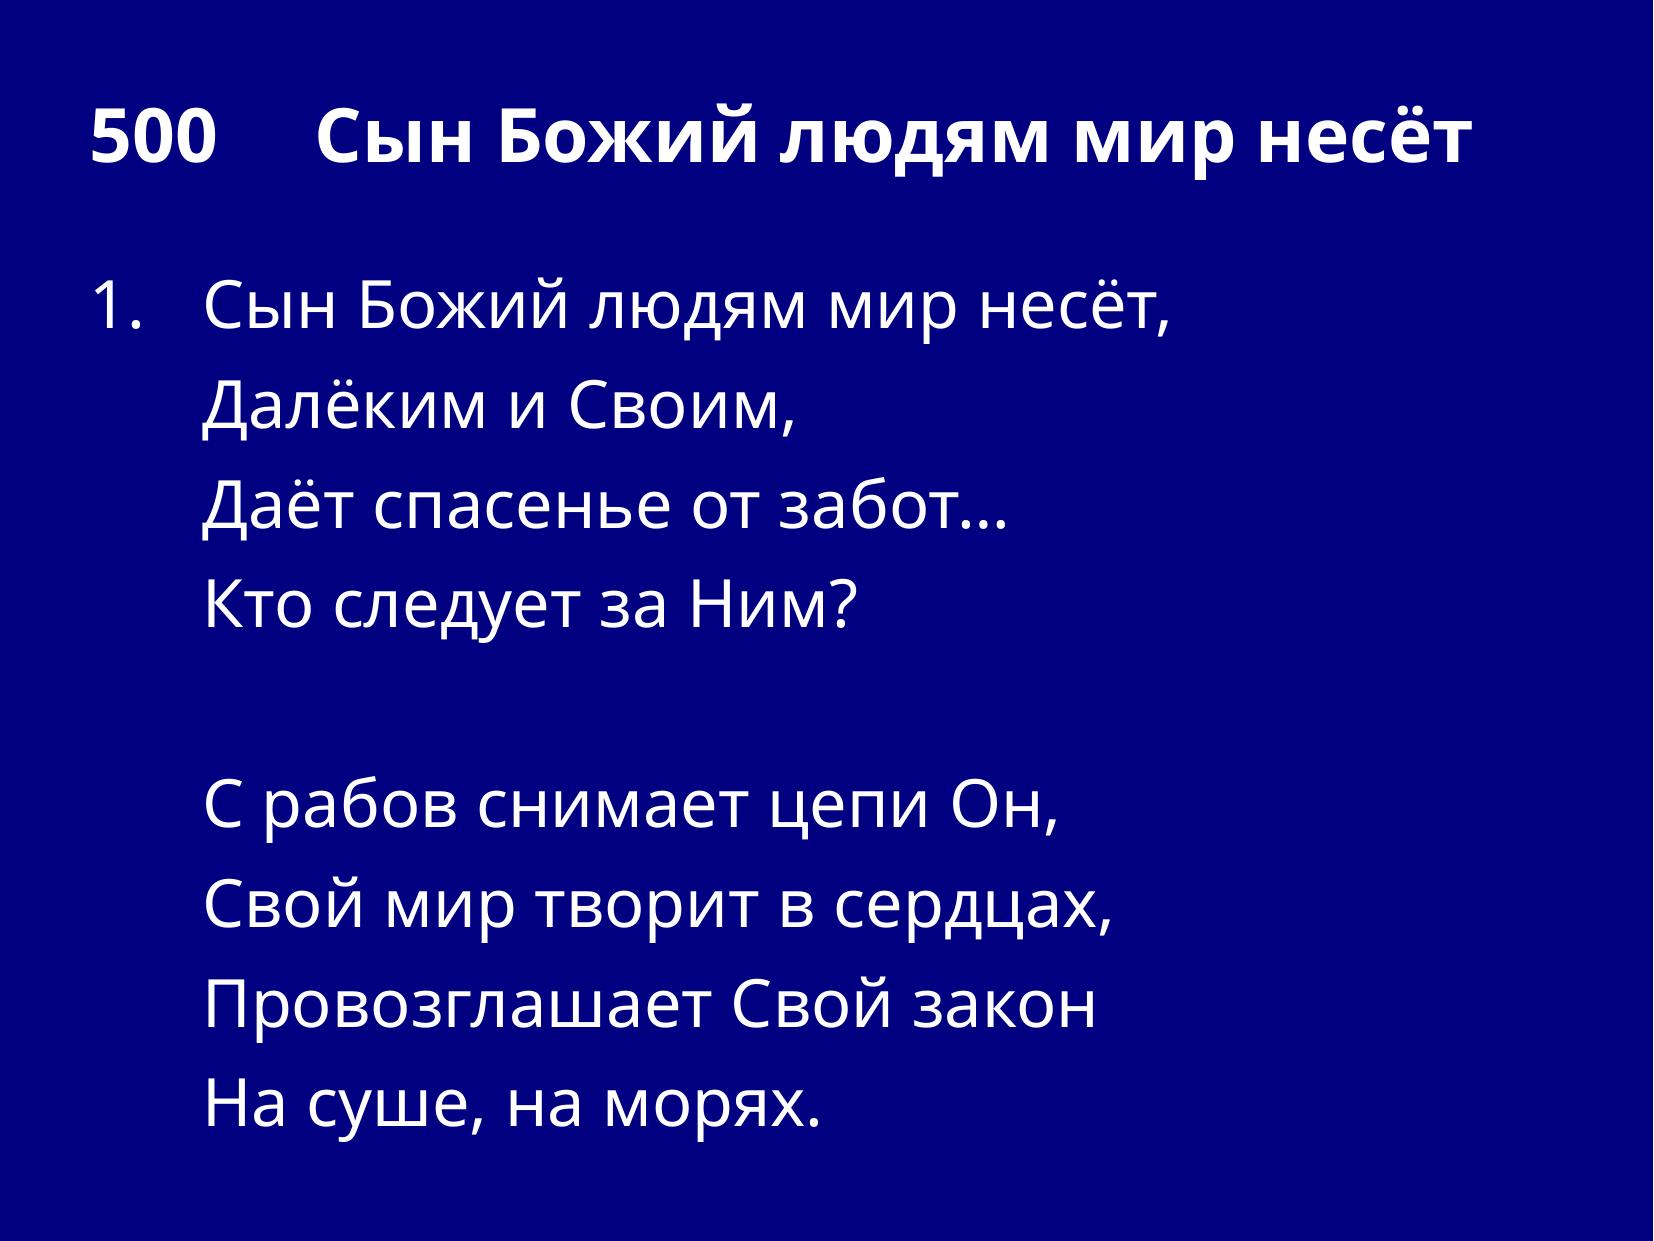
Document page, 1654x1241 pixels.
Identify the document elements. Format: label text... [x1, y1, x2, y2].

text_box 1. Сын Божий людям мир несёт, Далёким и Своим, Даёт спасенье от забот… Кто следует за Ним? С рабов снимает цепи Он, Свой мир творит в сердцах, Провозглашает Свой закон На суше, на морях. [75, 188, 1576, 1163]
text_box 500 Сын Божий людям мир несёт [75, 75, 1653, 188]
